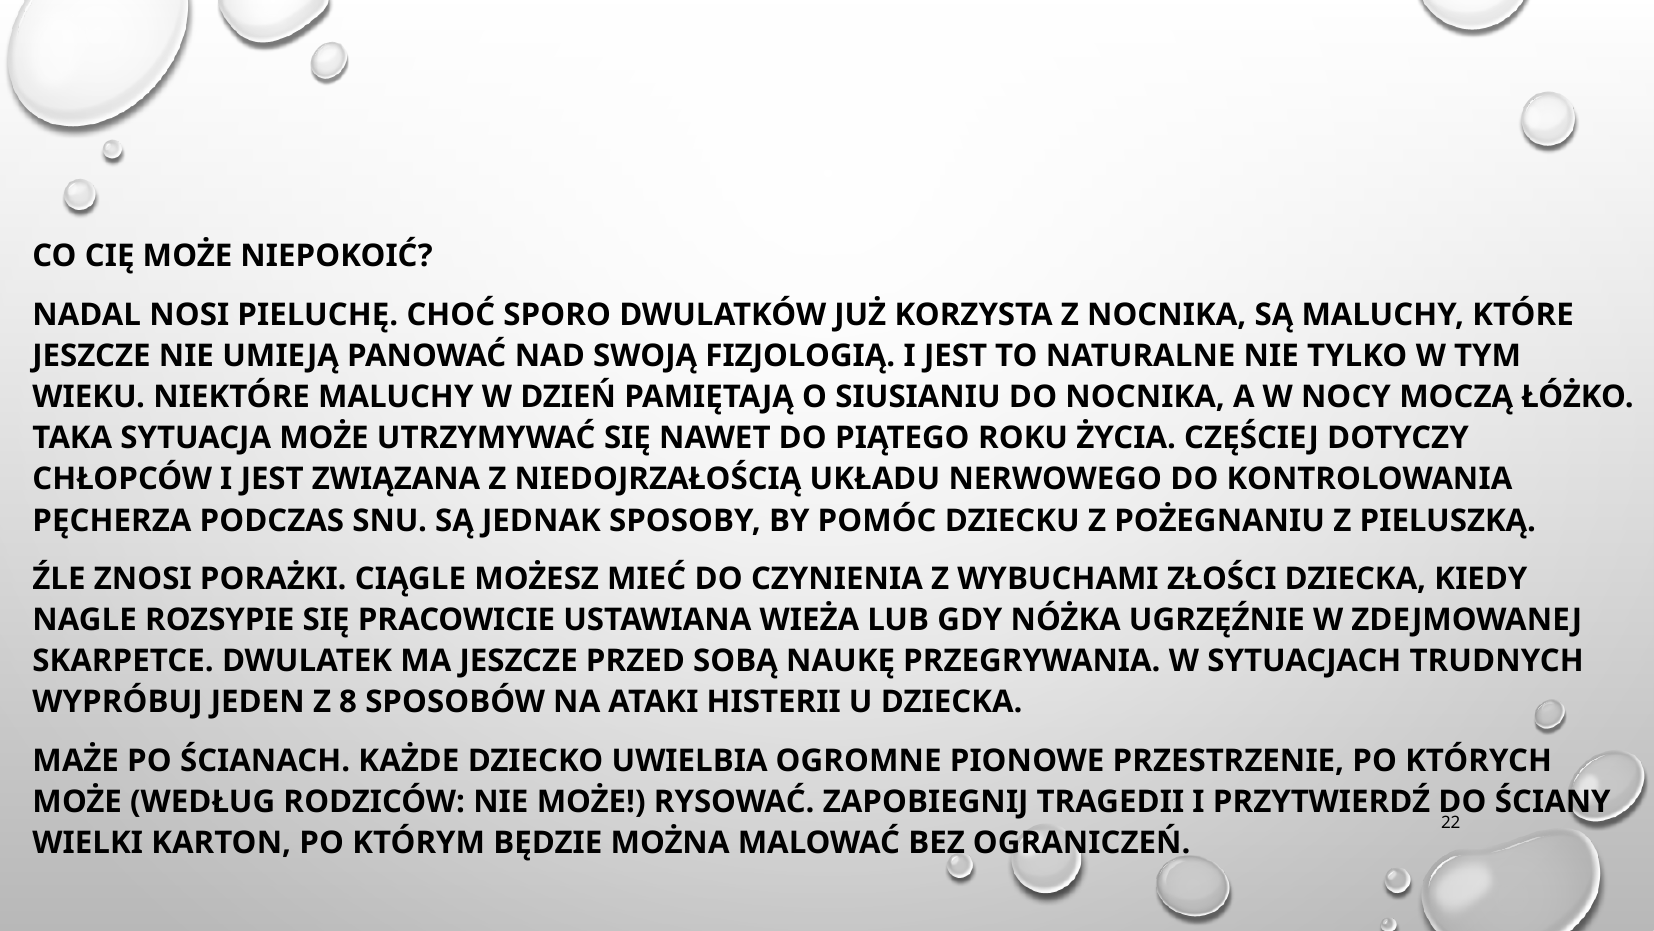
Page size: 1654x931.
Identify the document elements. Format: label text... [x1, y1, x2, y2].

list Co cię może niepokoić? Nadal nosi pieluchę. Choć sporo dwulatków już korzysta z nocnika, są maluchy, które jeszcze nie umieją panować nad swoją fizjologią. I jest to naturalne nie tylko w tym wieku. Niektóre maluchy w dzień pamiętają o siusianiu do nocnika, a w nocy moczą łóżko. Taka sytuacja może utrzymywać się nawet do piątego roku życia. Częściej dotyczy chłopców i jest związana z niedojrzałością układu nerwowego do kontrolowania pęcherza podczas snu. Są jednak sposoby, by pomóc dziecku z pożegnaniu z pieluszką. Źle znosi porażki. Ciągle możesz mieć do czynienia z wybuchami złości dziecka, kiedy nagle rozsypie się pracowicie ustawiana wieża lub gdy nóżka ugrzęźnie w zdejmowanej skarpetce. Dwulatek ma jeszcze przed sobą naukę przegrywania. W sytuacjach trudnych wypróbuj jeden z 8 sposobów na ataki histerii u dziecka. Maże po ścianach. Każde dziecko uwielbia ogromne pionowe przestrzenie, po których może (według rodziców: nie może!) rysować. Zapobiegnij tragedii i przytwierdź do ściany wielki karton, po którym będzie można malować bez ograniczeń. [17, 224, 1654, 892]
